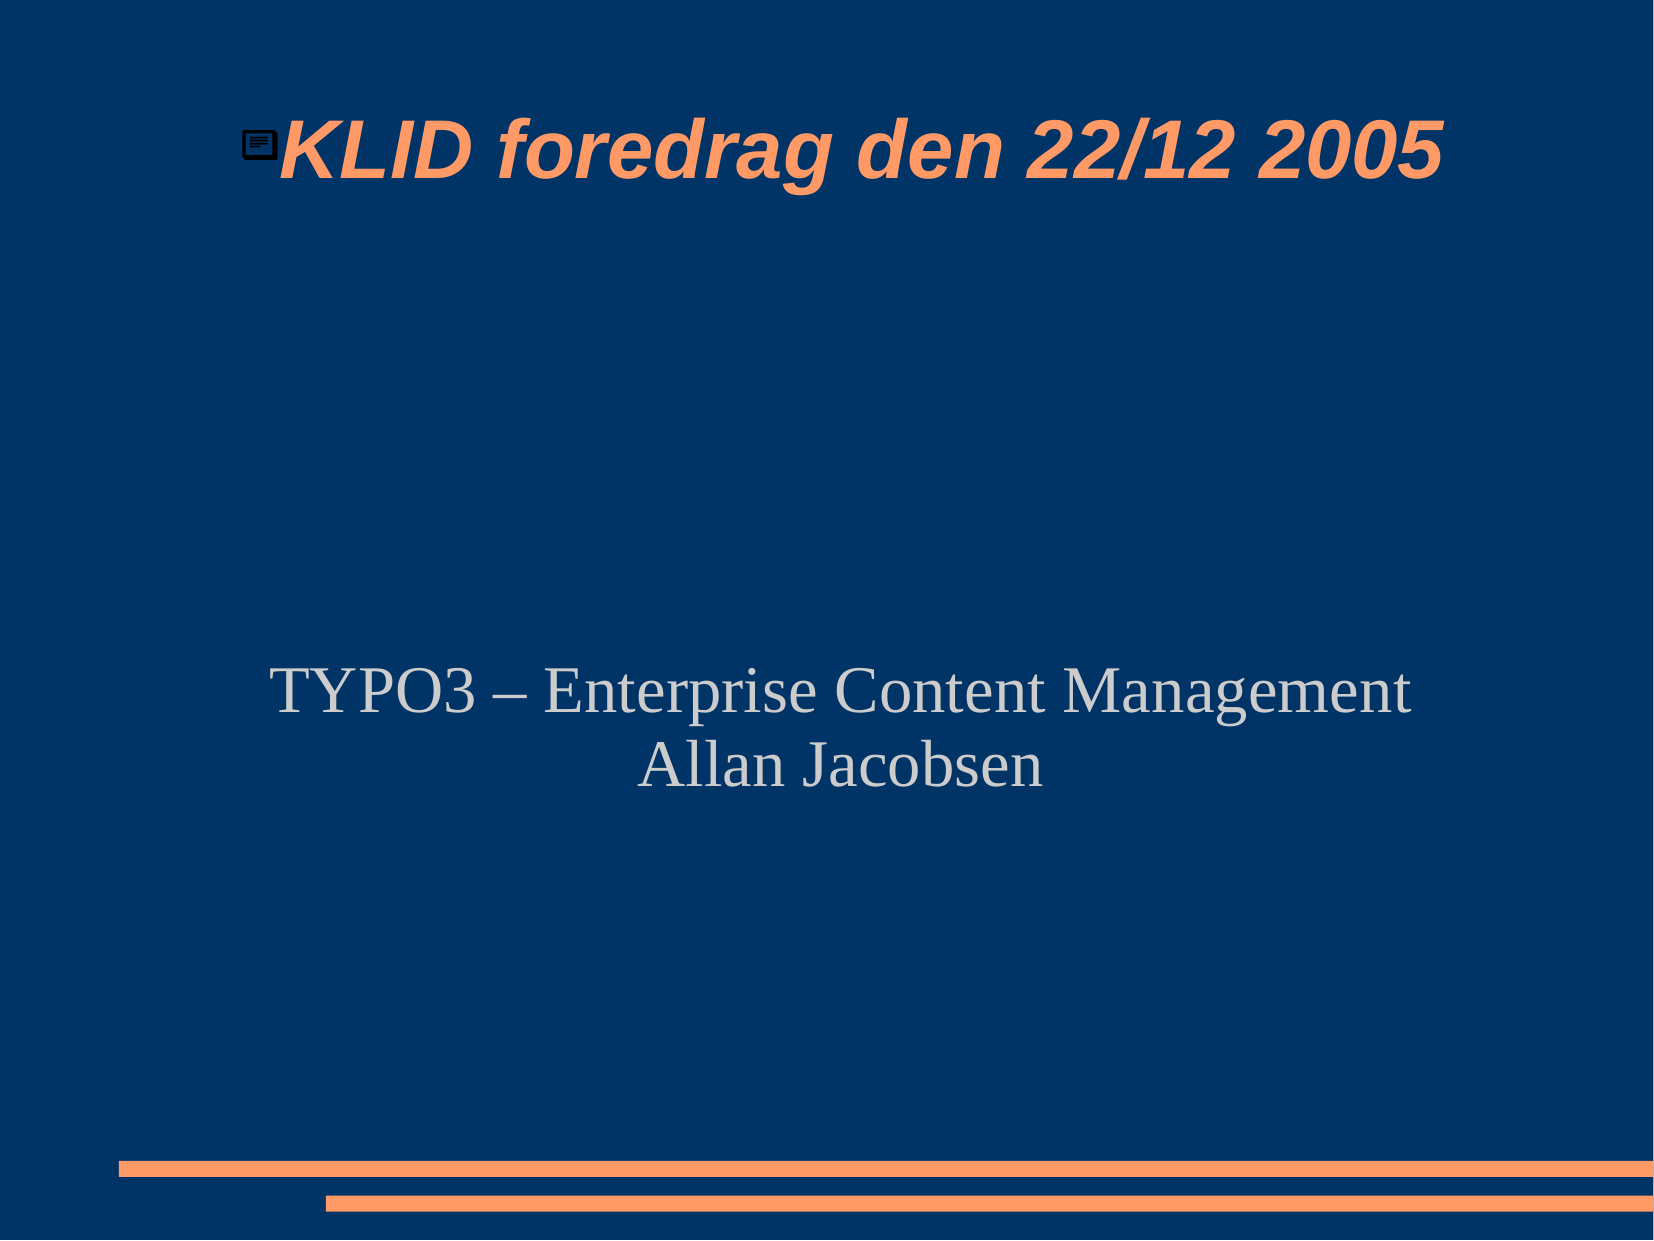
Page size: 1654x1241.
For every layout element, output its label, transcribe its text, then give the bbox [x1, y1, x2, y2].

title KLID foredrag den 22/12 2005 [121, 46, 1534, 254]
subtitle TYPO3 – Enterprise Content Management Allan Jacobsen [121, 322, 1561, 1133]
